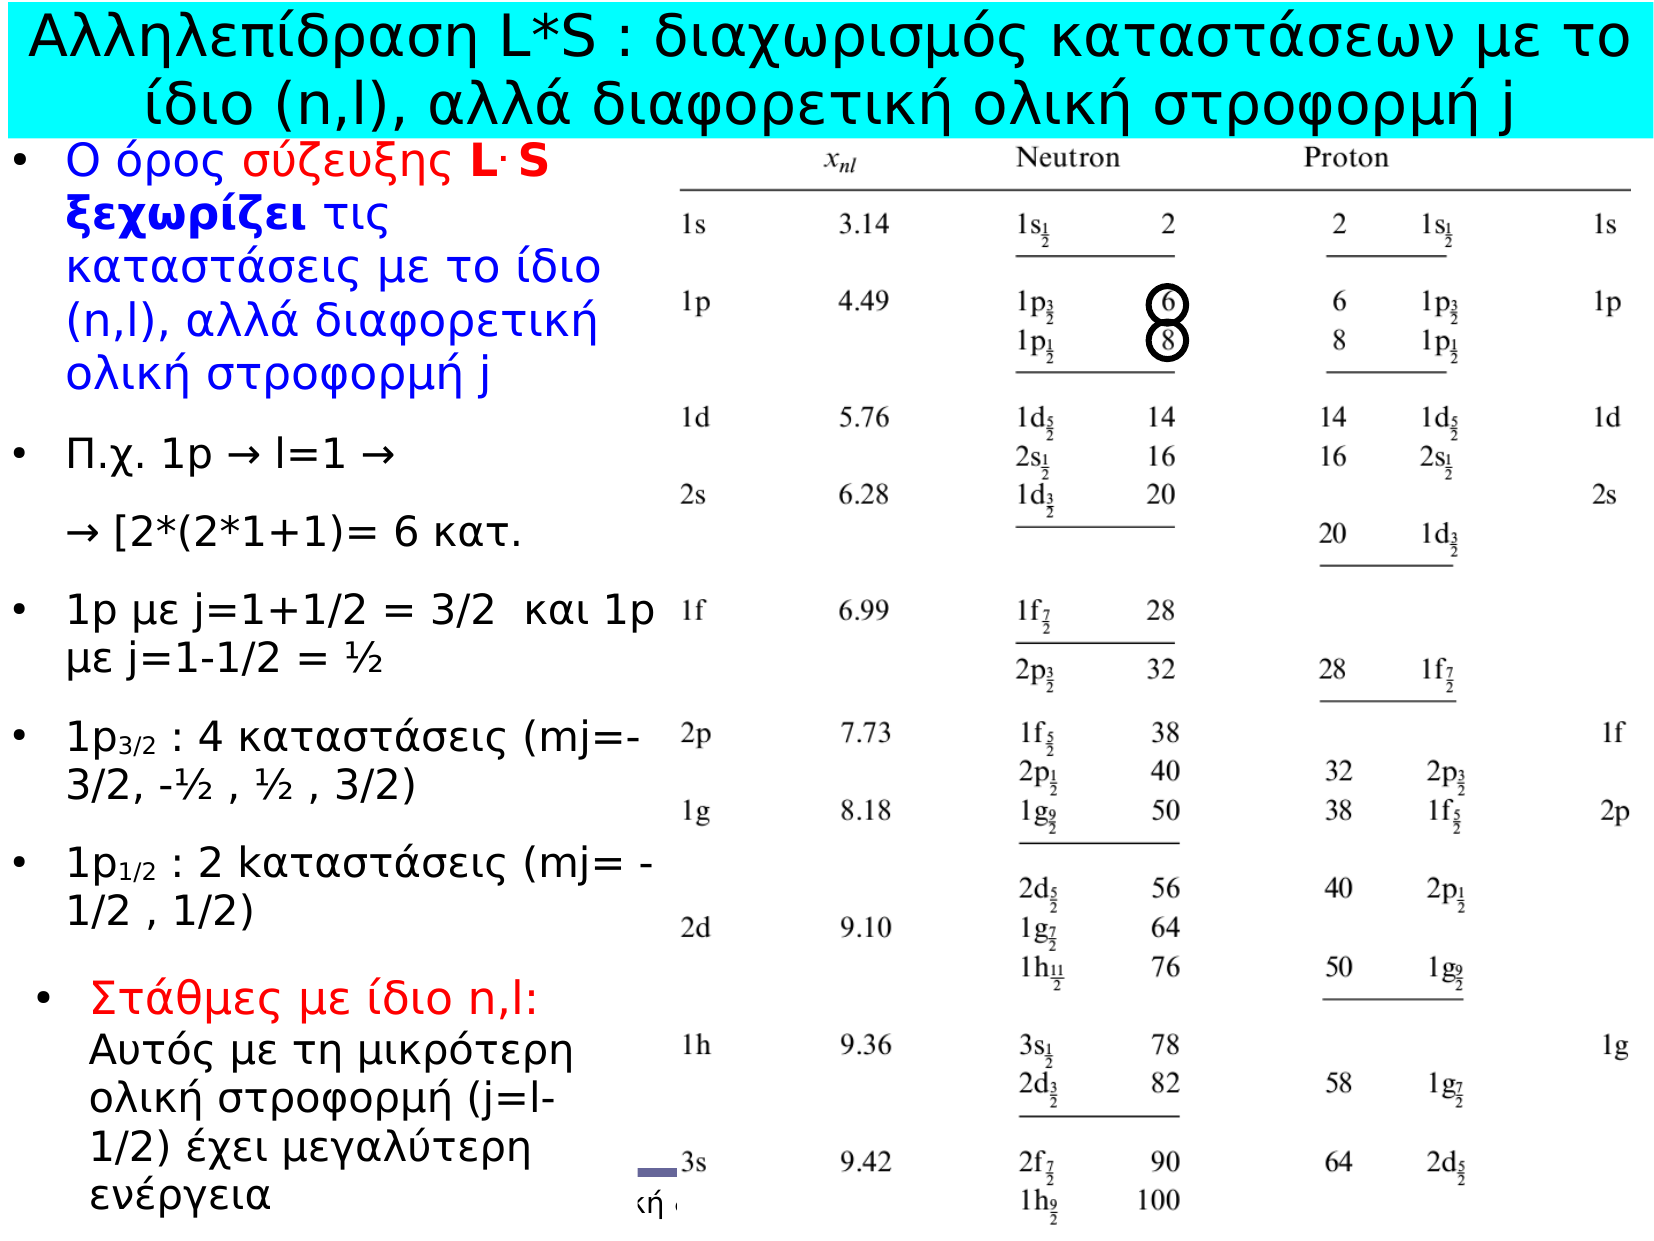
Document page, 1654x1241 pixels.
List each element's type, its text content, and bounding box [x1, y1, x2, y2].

title Αλληλεπίδραση L*S : διαχωρισμός καταστάσεων με το ίδιο (n,l), αλλά διαφορετική ολική στροφορμή j [8, 2, 1654, 139]
list Στάθμες με ίδιο n,l: Αυτός με τη μικρότερη ολική στροφορμή (j=l-1/2) έχει μεγαλύτερη ενέργεια [17, 972, 638, 1223]
list Ο όρος σύζευξης L. S ξεχωρίζει τις καταστάσεις με το ίδιο (n,l), αλλά διαφορετική ολική στροφορμή j Π.χ. 1p → l=1 → → [2*(2*1+1)= 6 κατ. 1p με j=1+1/2 = 3/2 και 1p με j=1-1/2 = ½ 1p3/2 : 4 καταστάσεις (mj=-3/2, -½ , ½ , 3/2) 1p1/2 : 2 kαταστάσεις (mj= -1/2 , 1/2) [0, 133, 676, 969]
picture [676, 139, 1635, 1227]
